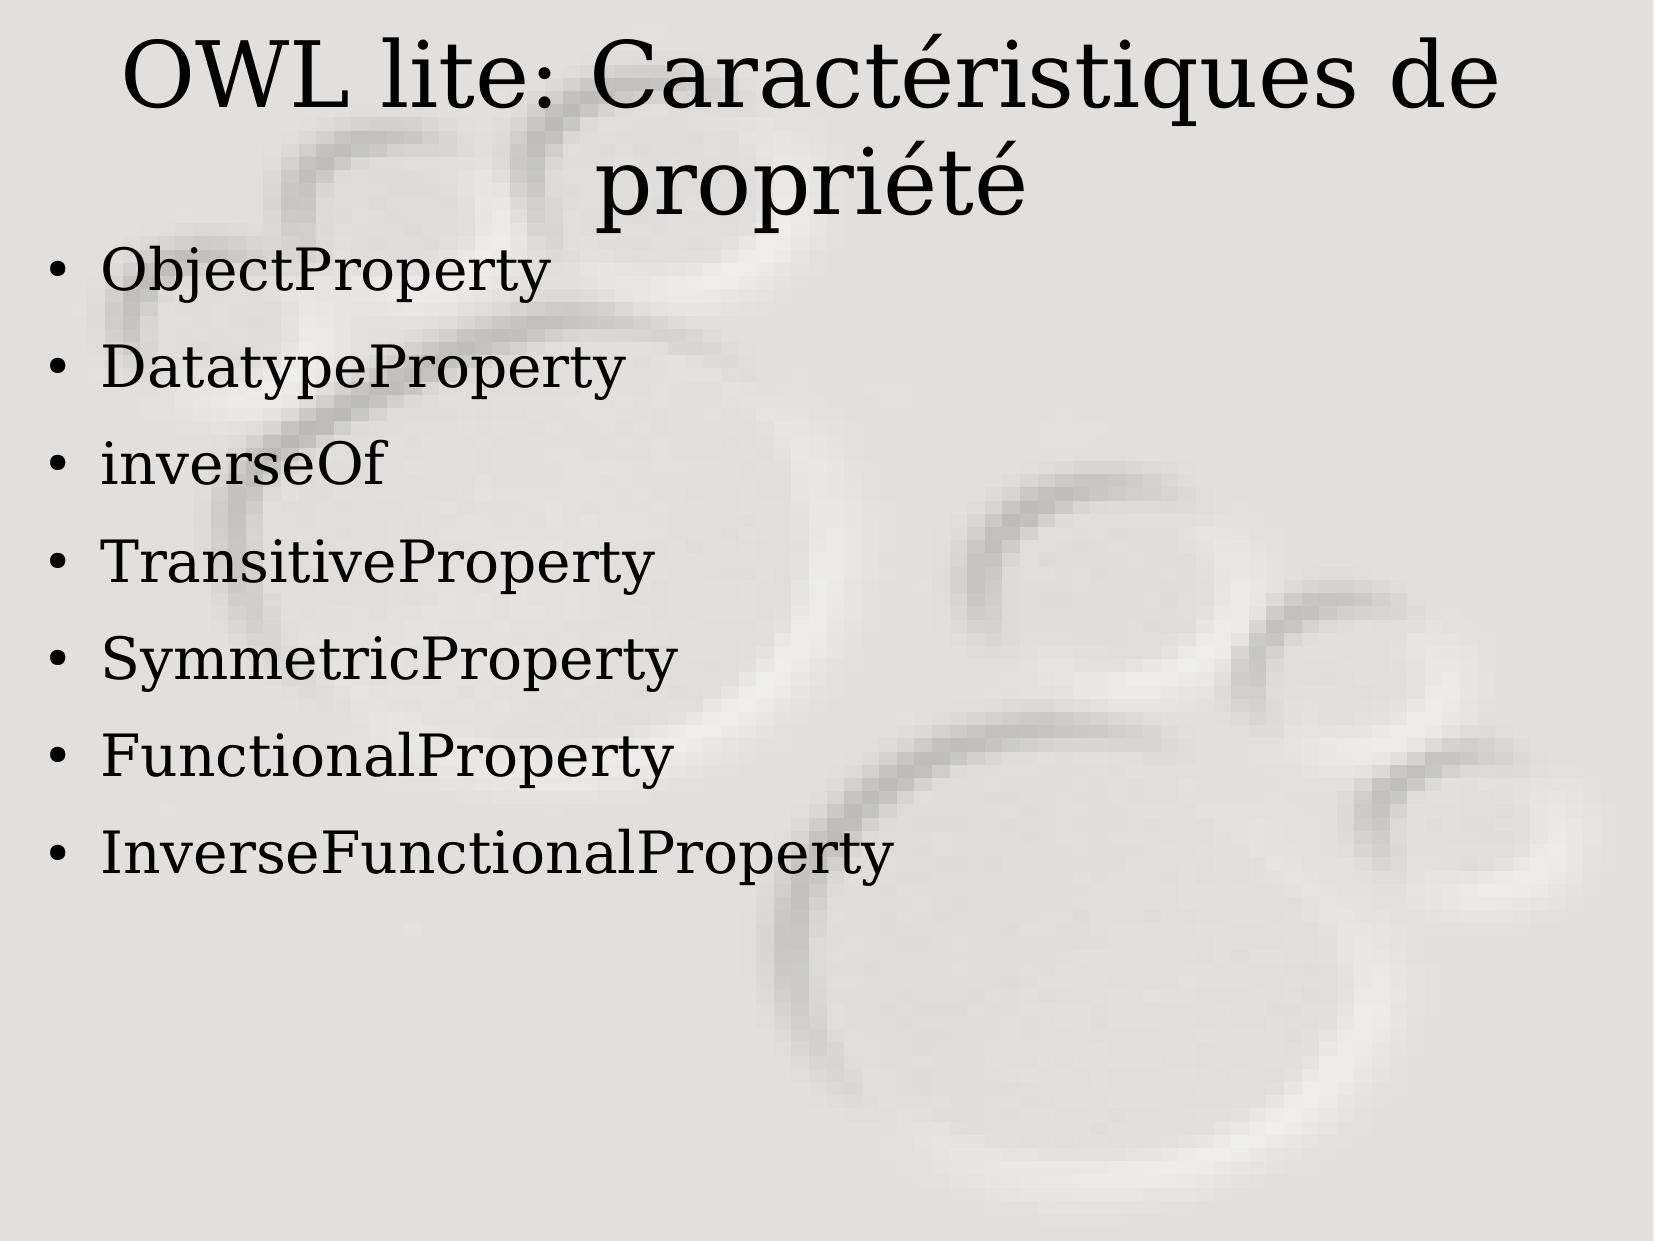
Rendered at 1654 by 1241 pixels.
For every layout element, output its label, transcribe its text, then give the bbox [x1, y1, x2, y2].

picture [0, 0, 1654, 1241]
list ObjectProperty DatatypeProperty inverseOf TransitiveProperty SymmetricProperty FunctionalProperty InverseFunctionalProperty [29, 236, 1565, 985]
title OWL lite: Caractéristiques de propriété [29, 22, 1595, 237]
